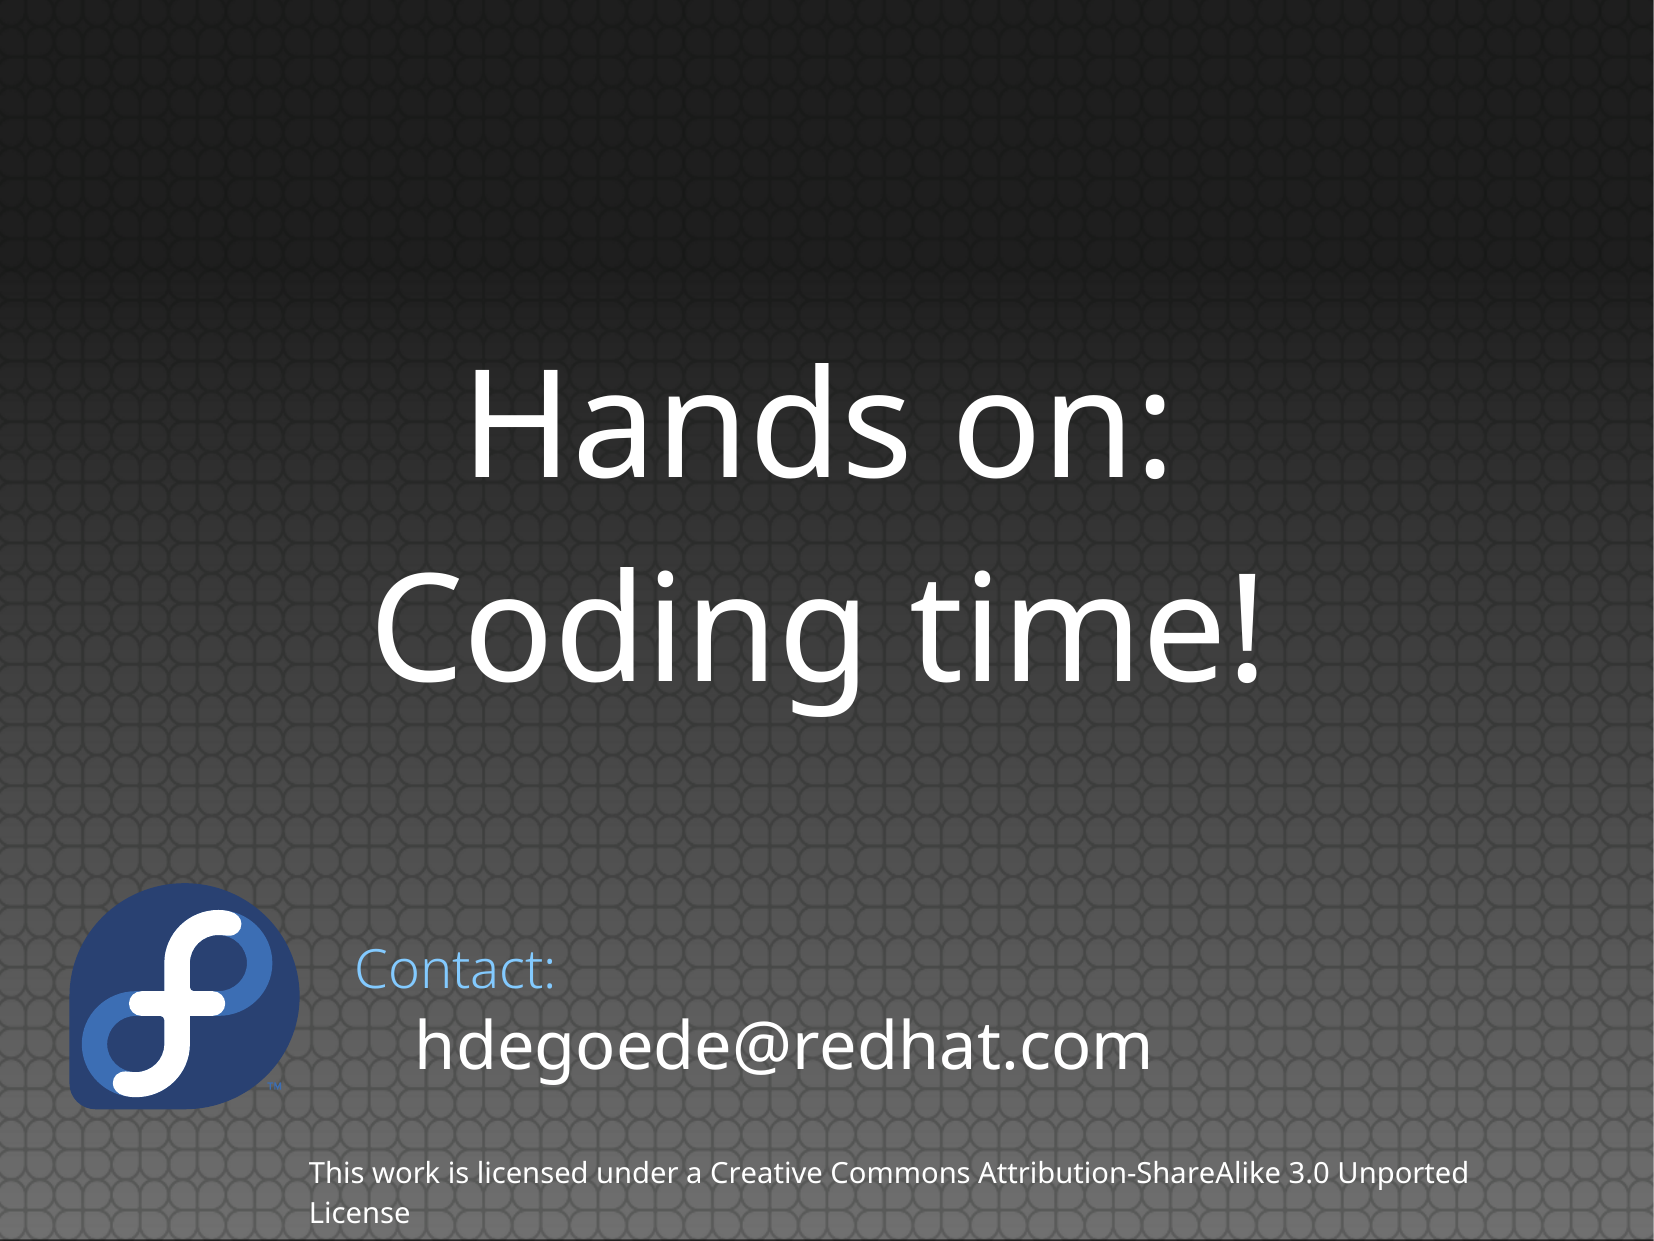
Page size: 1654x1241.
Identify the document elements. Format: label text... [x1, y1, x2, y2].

title Hands on: Coding time! [30, 368, 1606, 674]
text_box This work is licensed under a Creative Commons Attribution-ShareAlike 3.0 Unported License [308, 1152, 1574, 1218]
text_box Contact: [354, 930, 629, 1011]
picture [0, 0, 1654, 1241]
text_box hdegoede@redhat.com [414, 997, 1306, 1088]
